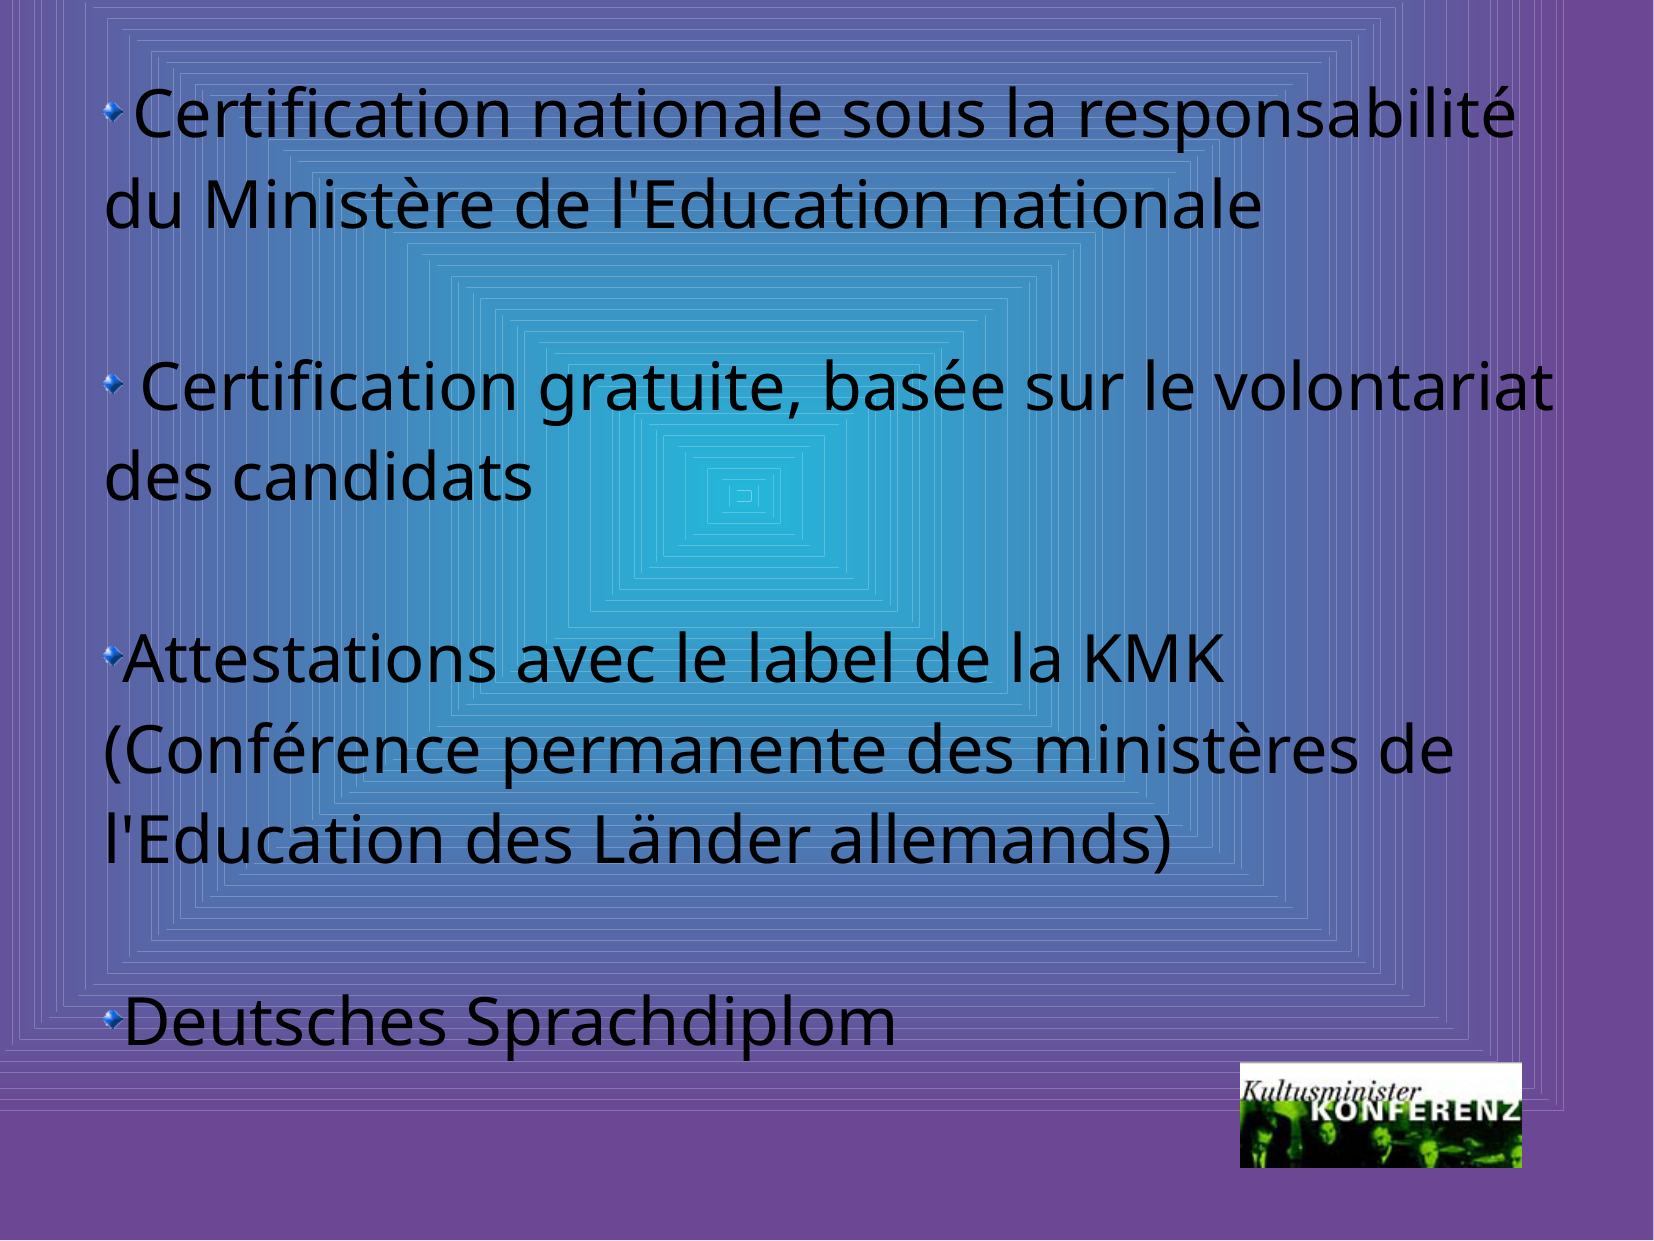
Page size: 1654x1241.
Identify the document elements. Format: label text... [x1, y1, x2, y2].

picture [1240, 1062, 1522, 1168]
text_box Certification nationale sous la responsabilité du Ministère de l'Education nationale Certification gratuite, basée sur le volontariat des candidats Attestations avec le label de la KMK (Conférence permanente des ministères de l'Education des Länder allemands) Deutsches Sprachdiplom [88, 59, 1595, 1205]
